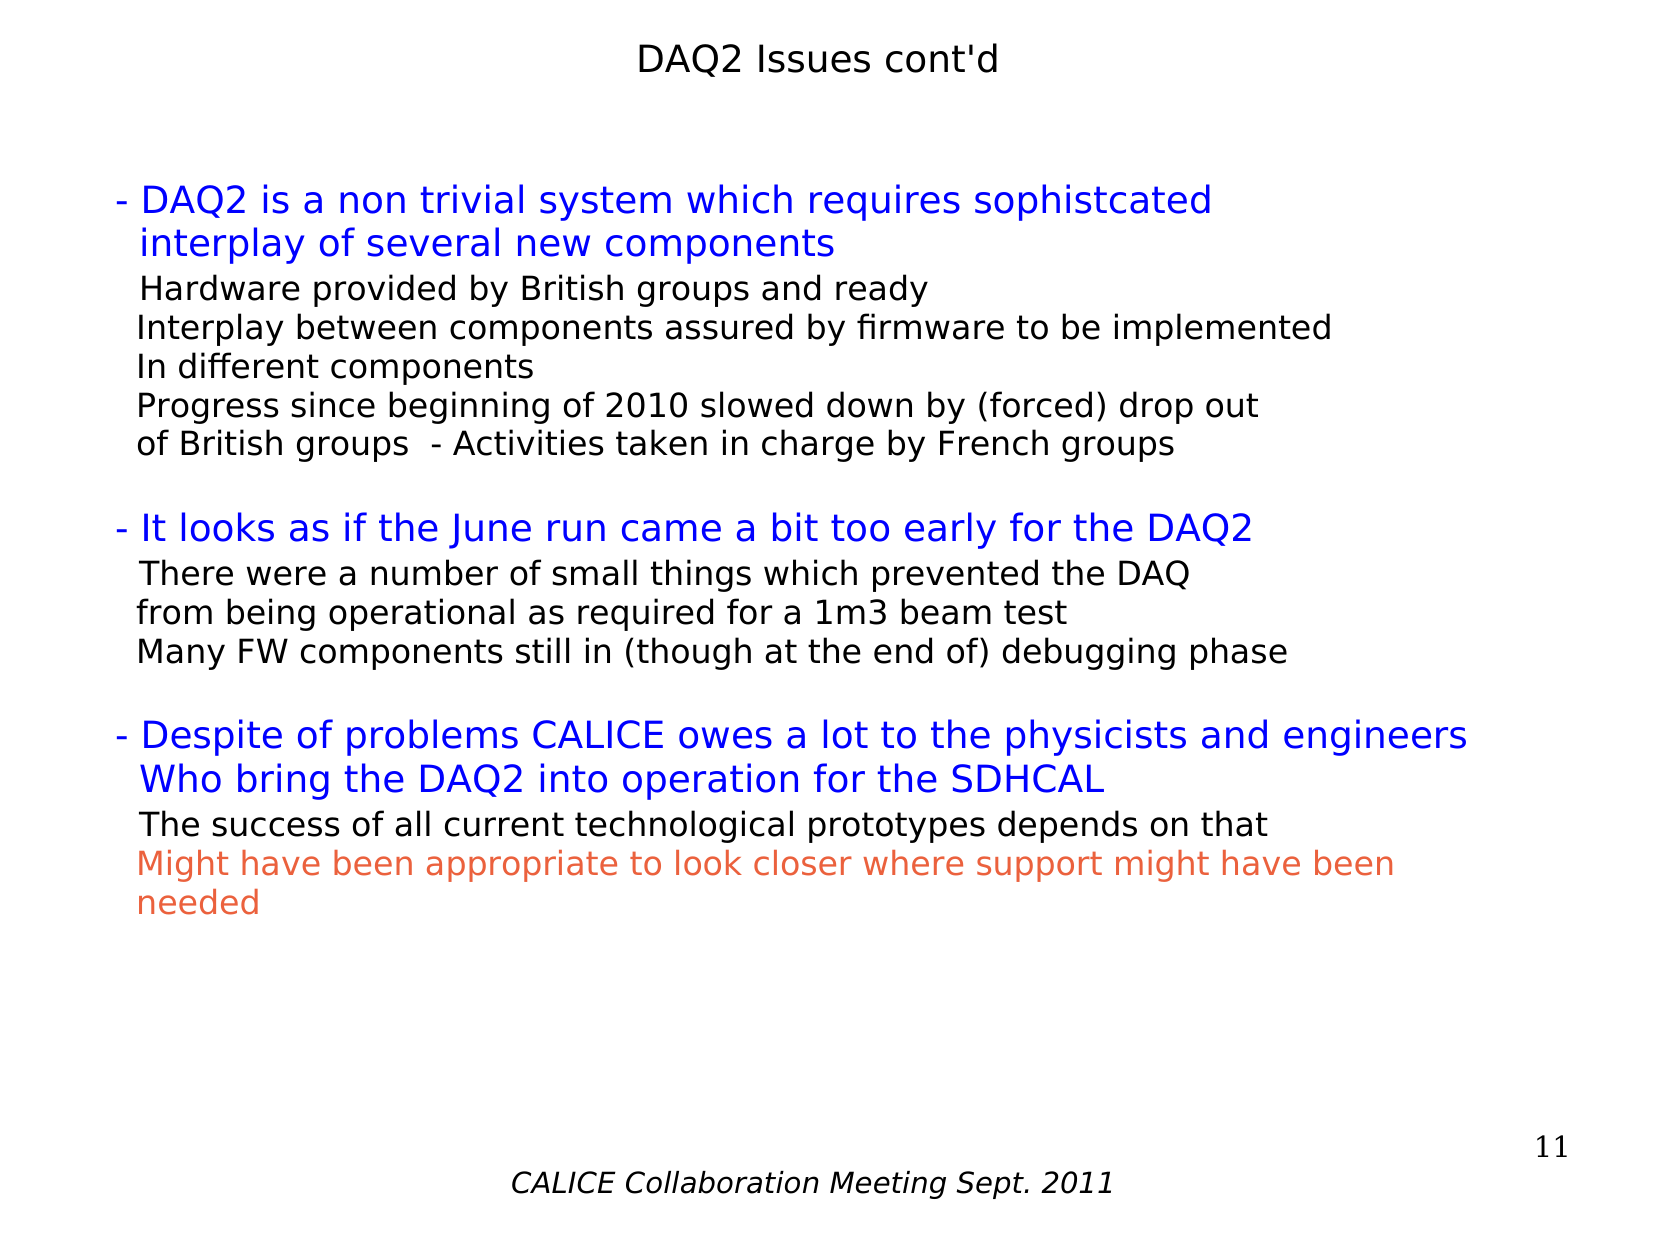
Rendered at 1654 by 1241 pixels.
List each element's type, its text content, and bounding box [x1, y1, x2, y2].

text_box - DAQ2 is a non trivial system which requires sophistcated interplay of several new components Hardware provided by British groups and ready Interplay between components assured by firmware to be implemented In different components Progress since beginning of 2010 slowed down by (forced) drop out of British groups - Activities taken in charge by French groups - It looks as if the June run came a bit too early for the DAQ2 There were a number of small things which prevented the DAQ from being operational as required for a 1m3 beam test Many FW components still in (though at the end of) debugging phase - Despite of problems CALICE owes a lot to the physicists and engineers Who bring the DAQ2 into operation for the SDHCAL The success of all current technological prototypes depends on that Might have been appropriate to look closer where support might have been needed [100, 171, 1483, 970]
text_box DAQ2 Issues cont'd [621, 30, 1026, 89]
